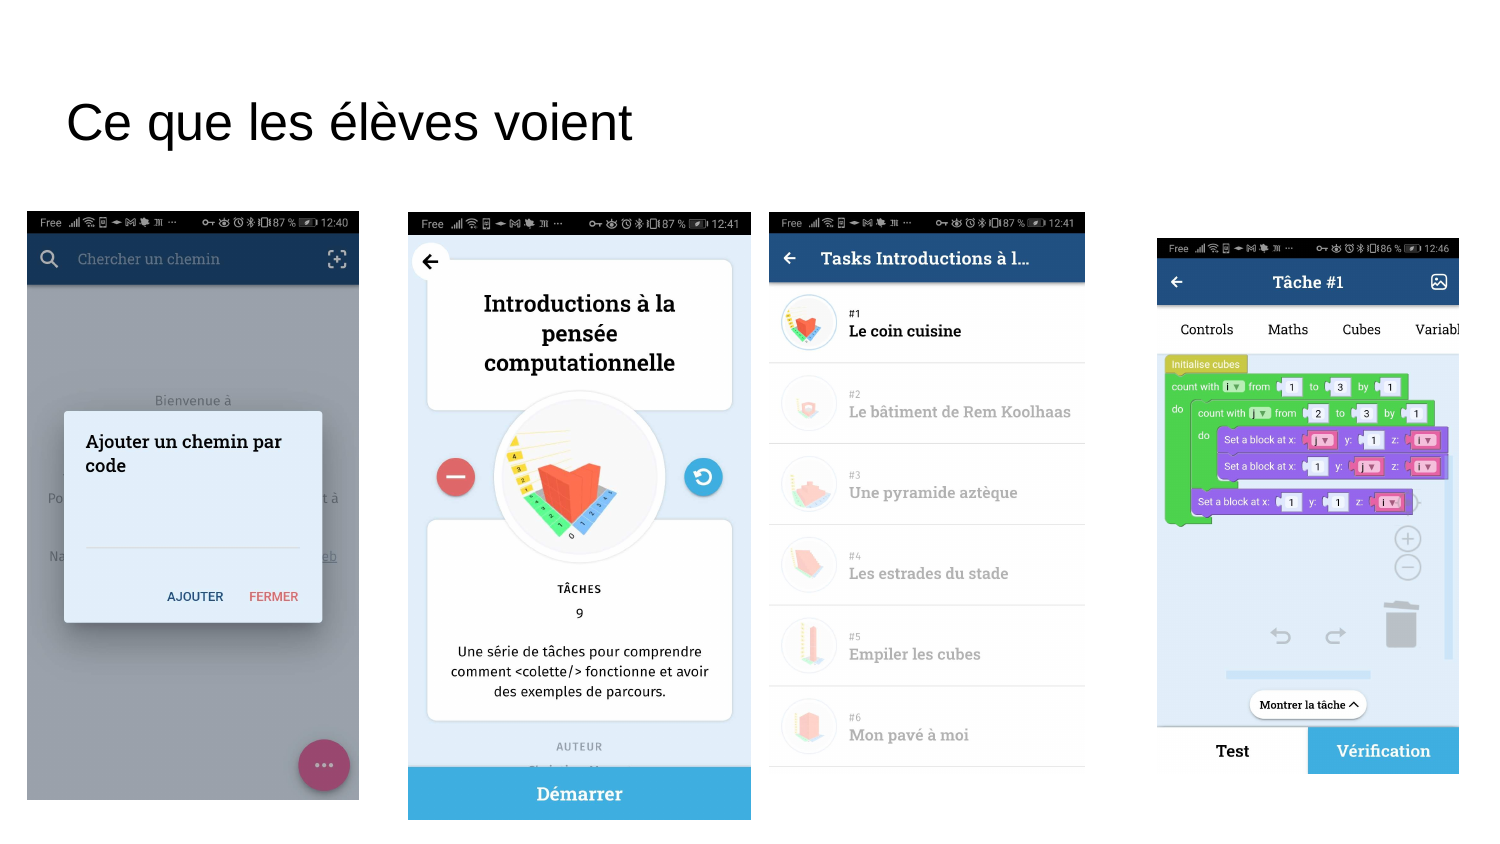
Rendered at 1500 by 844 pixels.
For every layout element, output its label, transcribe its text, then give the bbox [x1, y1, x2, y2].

picture [1157, 238, 1459, 774]
title Ce que les élèves voient [51, 72, 1449, 167]
picture [27, 211, 359, 800]
picture [769, 212, 1085, 774]
picture [408, 212, 751, 820]
